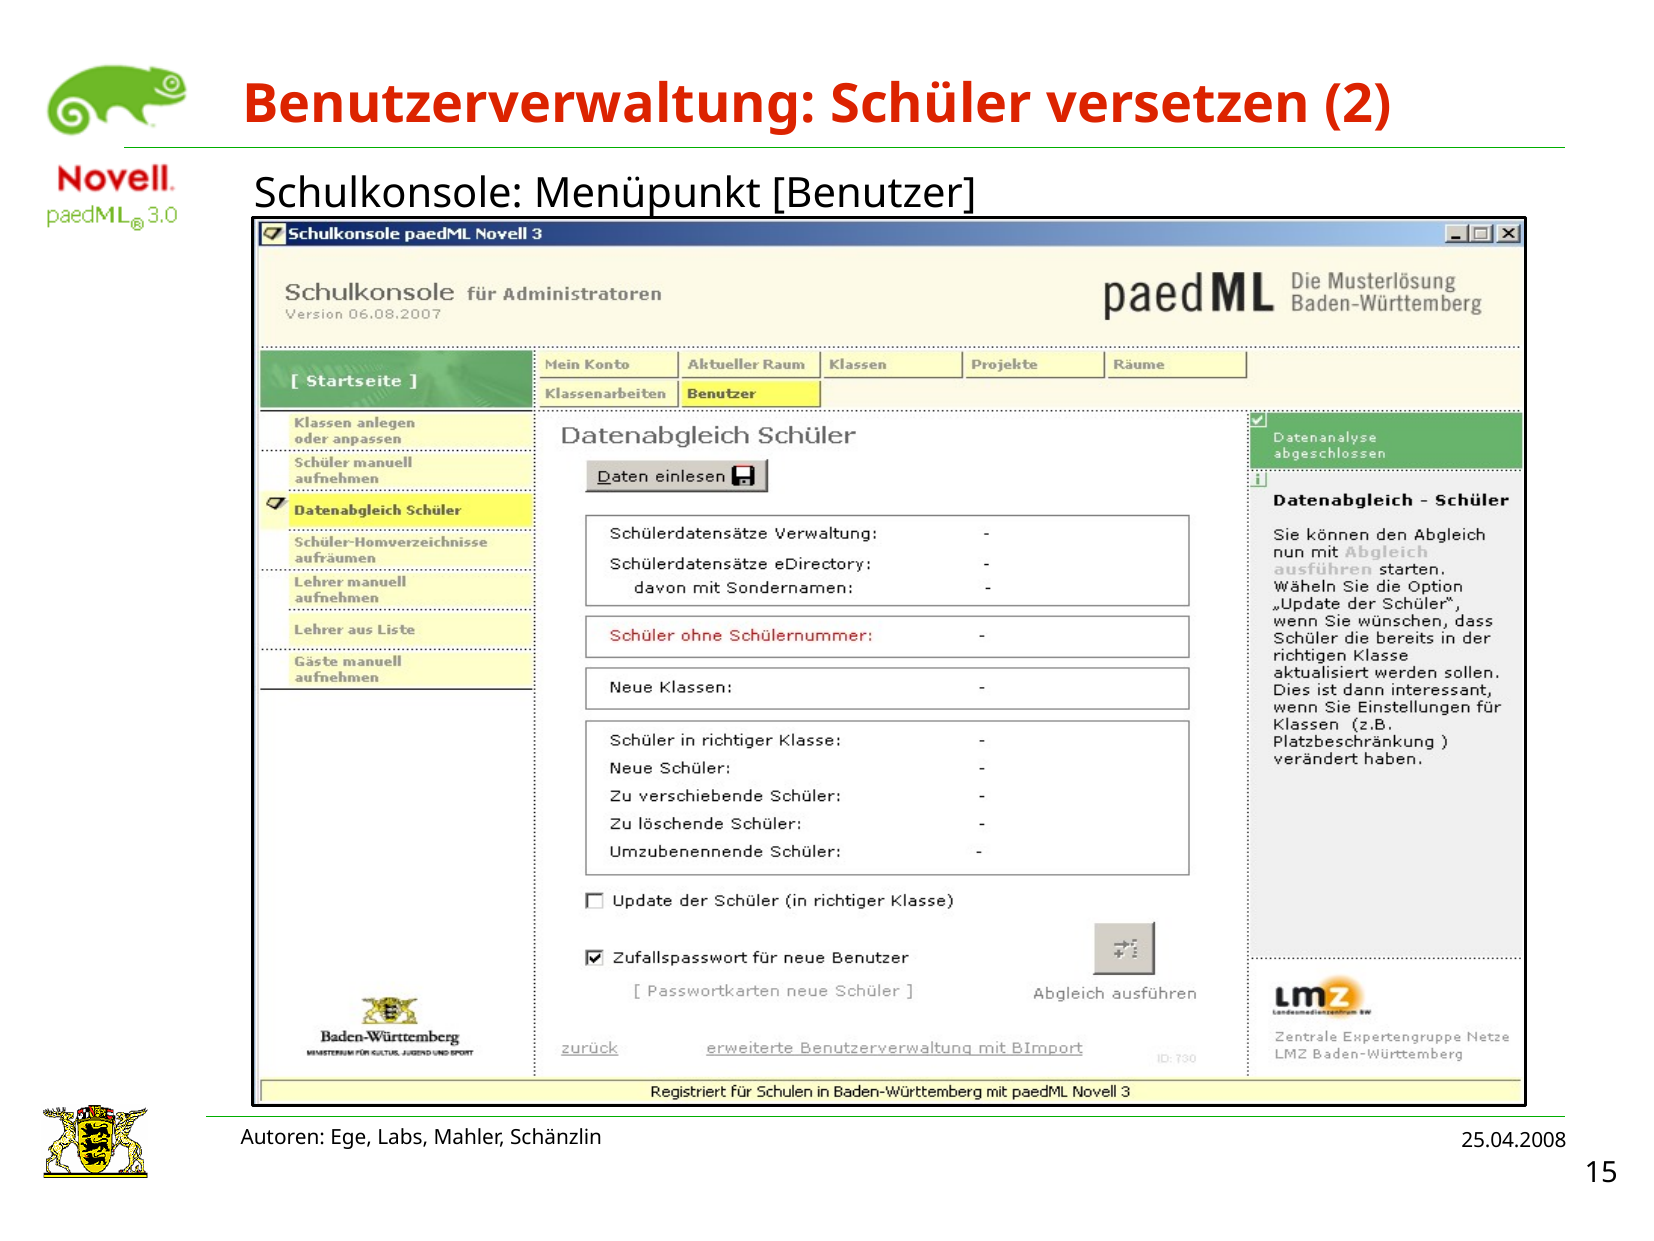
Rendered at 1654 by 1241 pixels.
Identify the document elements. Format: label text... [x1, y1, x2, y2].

picture [41, 1104, 148, 1180]
picture [29, 34, 199, 237]
list Schulkonsole: Menüpunkt [Benutzer] [236, 162, 1565, 237]
picture [253, 218, 1524, 1105]
title Benutzerverwaltung: Schüler versetzen (2) [242, 68, 1577, 135]
